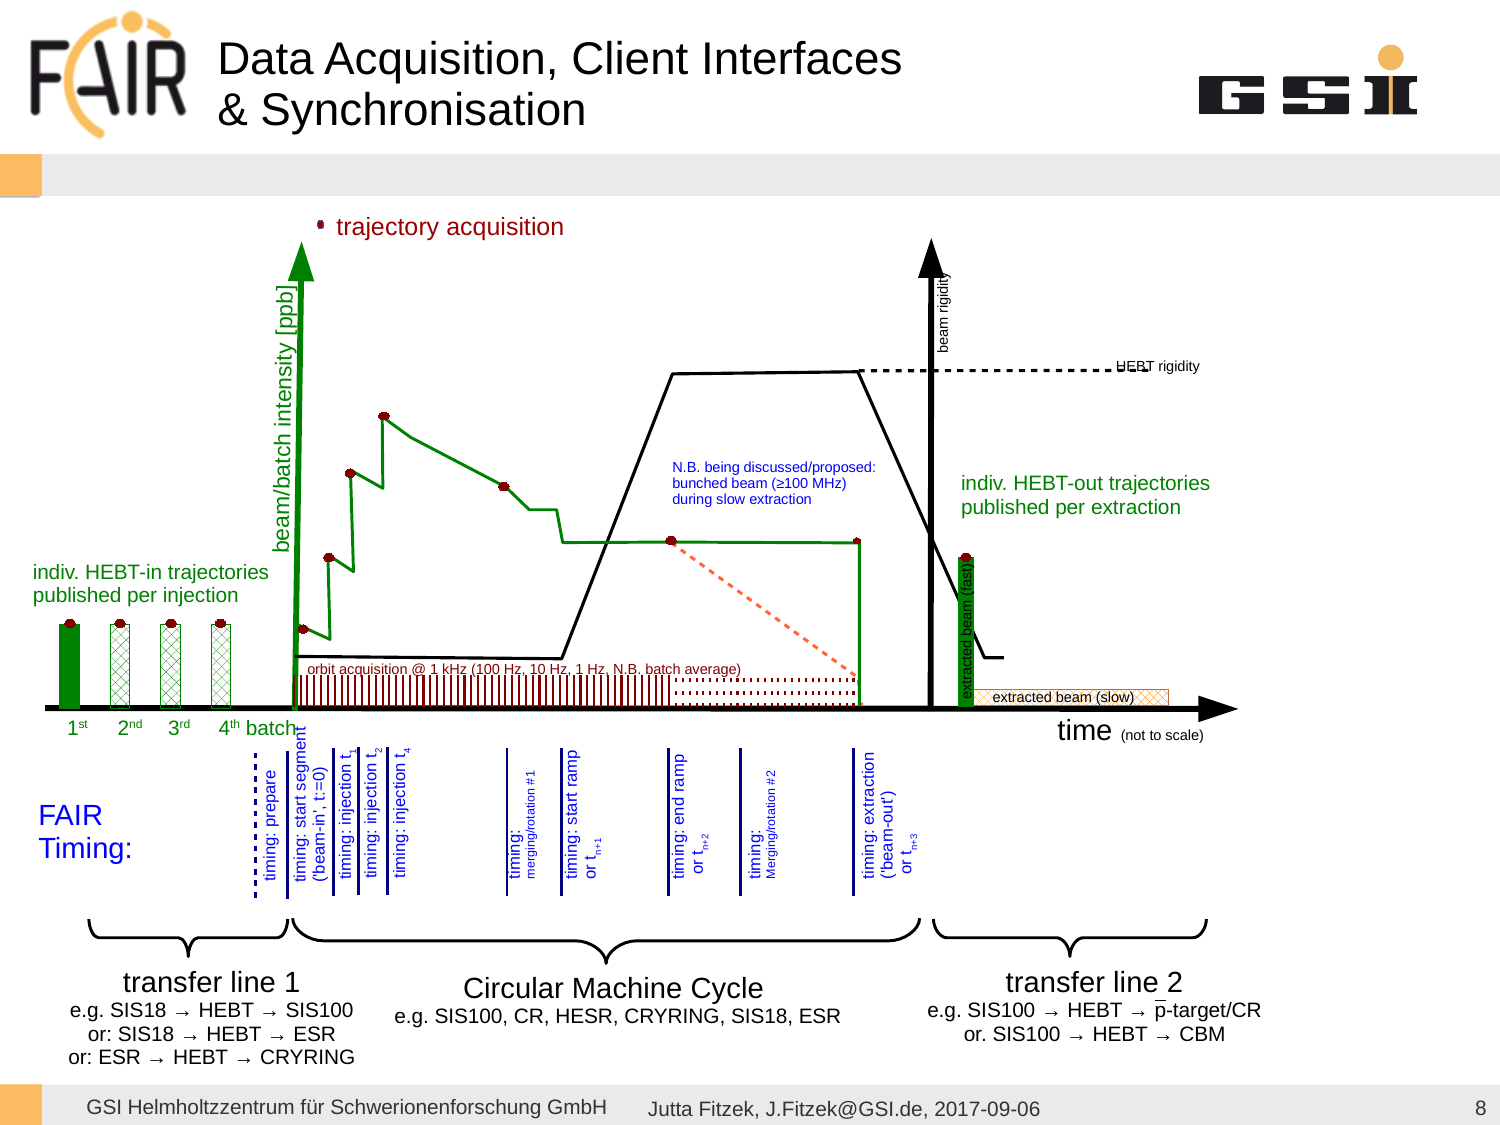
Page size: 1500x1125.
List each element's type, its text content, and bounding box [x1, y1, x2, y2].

text_box [498, 482, 510, 491]
text_box indiv. HEBT-out trajectories published per extraction [946, 464, 1246, 527]
text_box orbit acquisition @ 1 kHz (100 Hz, 10 Hz, 1 Hz, N.B. batch average) [292, 654, 835, 686]
text_box [853, 537, 861, 544]
text_box [59, 643, 80, 709]
text_box [110, 643, 130, 709]
text_box [165, 619, 177, 628]
text_box [297, 624, 309, 634]
title Data Acquisition, Client Interfaces & Synchronisation [217, 19, 1109, 149]
text_box [215, 619, 226, 628]
picture [30, 9, 187, 141]
text_box HEBT rigidity [1101, 351, 1216, 398]
text_box [160, 643, 181, 709]
text_box [960, 553, 972, 562]
text_box FAIR Timing: [23, 791, 187, 874]
text_box transfer line 2 e.g. SIS100 → HEBT → p-target/CR or. SIS100 → HEBT → CBM [912, 958, 1278, 1054]
text_box Circular Machine Cycle e.g. SIS100, CR, HESR, CRYRING, SIS18, ESR [379, 964, 857, 1036]
text_box [64, 619, 76, 628]
text_box [114, 619, 126, 628]
picture [1197, 42, 1419, 117]
text_box 3rd [153, 709, 203, 749]
text_box 4th batch [203, 709, 312, 749]
text_box 1st [52, 709, 102, 749]
text_box trajectory acquisition [321, 205, 586, 249]
text_box indiv. HEBT-in trajectories published per injection [18, 553, 301, 643]
text_box N.B. being discussed/proposed: bunched beam (≥100 MHz) during slow extraction [657, 451, 925, 516]
text_box [665, 536, 677, 545]
text_box [345, 468, 356, 478]
text_box [211, 643, 231, 709]
text_box transfer line 1 e.g. SIS18 → HEBT → SIS100 or: SIS18 → HEBT → ESR or: ESR → HEBT → CRYRING [53, 958, 371, 1077]
text_box [323, 553, 335, 562]
text_box [378, 412, 390, 420]
text_box extracted beam (slow) [974, 689, 1169, 706]
text_box extracted beam (fast) [958, 557, 974, 707]
text_box 2nd [102, 709, 153, 749]
